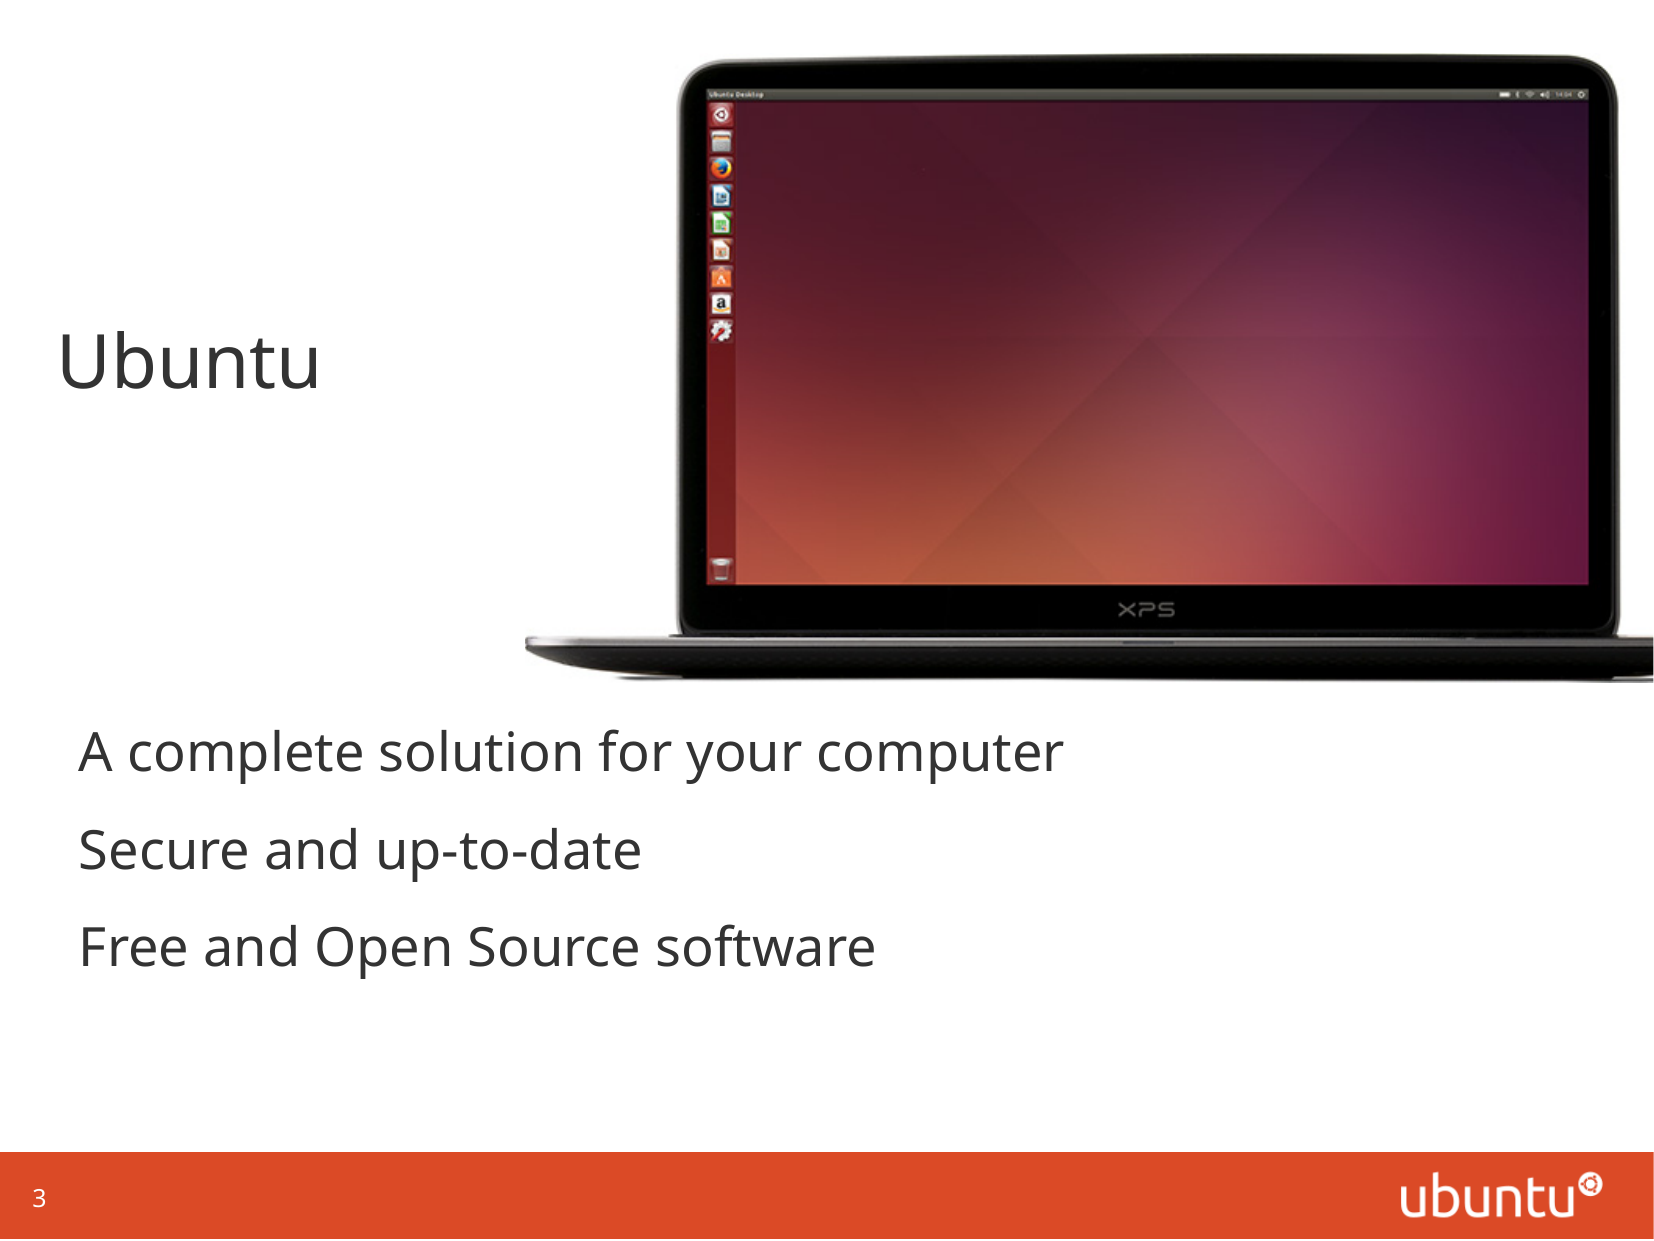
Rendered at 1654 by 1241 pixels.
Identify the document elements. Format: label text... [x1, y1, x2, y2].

picture [525, 53, 1654, 683]
picture [0, 1152, 70, 1239]
title Ubuntu [56, 130, 1596, 587]
list A complete solution for your computer Secure and up-to-date Free and Open Source software [70, 676, 1583, 1241]
picture [1583, 1152, 1654, 1239]
